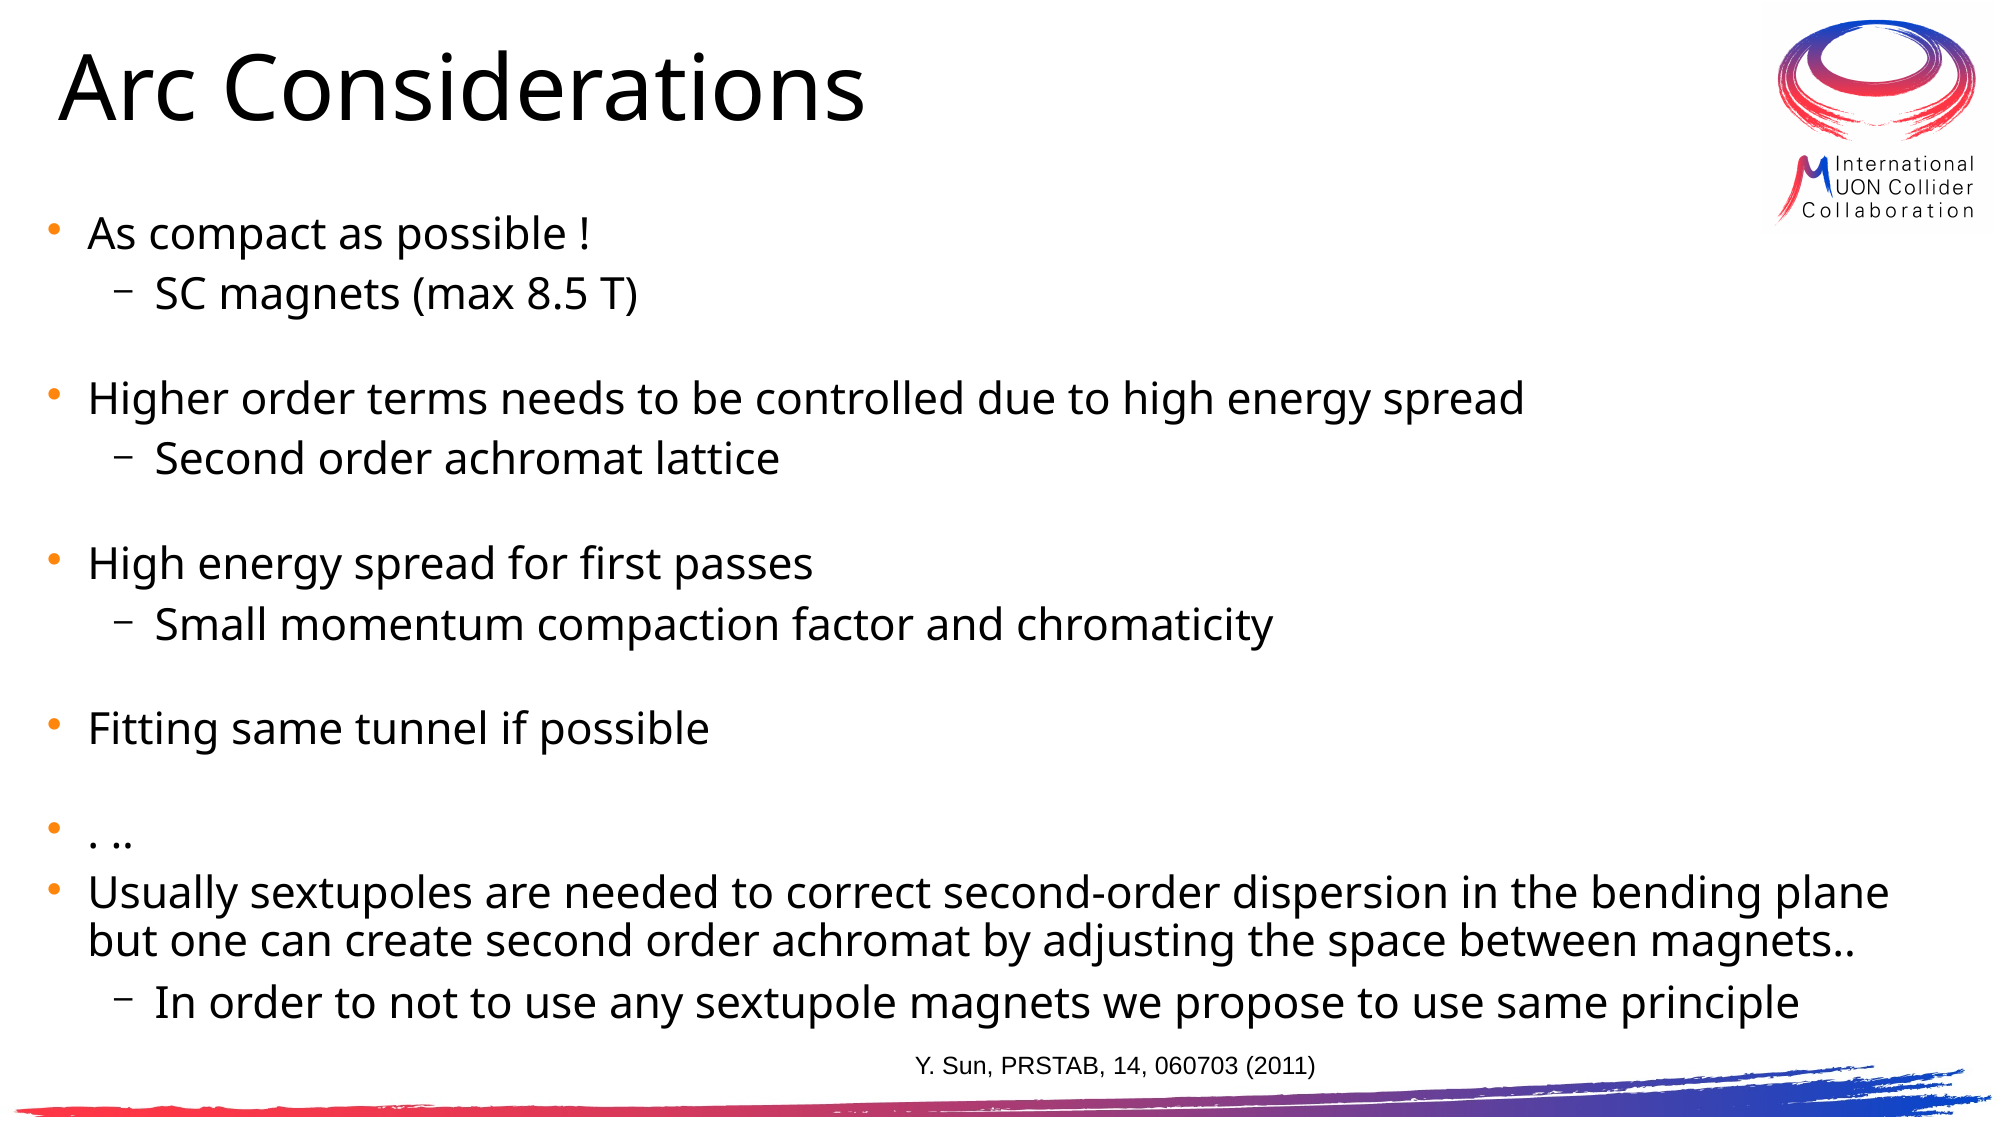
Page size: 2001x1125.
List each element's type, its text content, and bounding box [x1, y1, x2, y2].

title Arc Considerations [43, 20, 1735, 160]
picture [1762, 2, 1994, 234]
list As compact as possible ! SC magnets (max 8.5 T) Higher order terms needs to be controlled due to high energy spread Second order achromat lattice High energy spread for first passes Small momentum compaction factor and chromaticity Fitting same tunnel if possible . .. Usually sextupoles are needed to correct second-order dispersion in the bending plane but one can create second order achromat by adjusting the space between magnets.. In order to not to use any sextupole magnets we propose to use same principle [31, 160, 1913, 1051]
picture [0, 1058, 2000, 1117]
text_box Y. Sun, PRSTAB, 14, 060703 (2011) [900, 1044, 1388, 1088]
